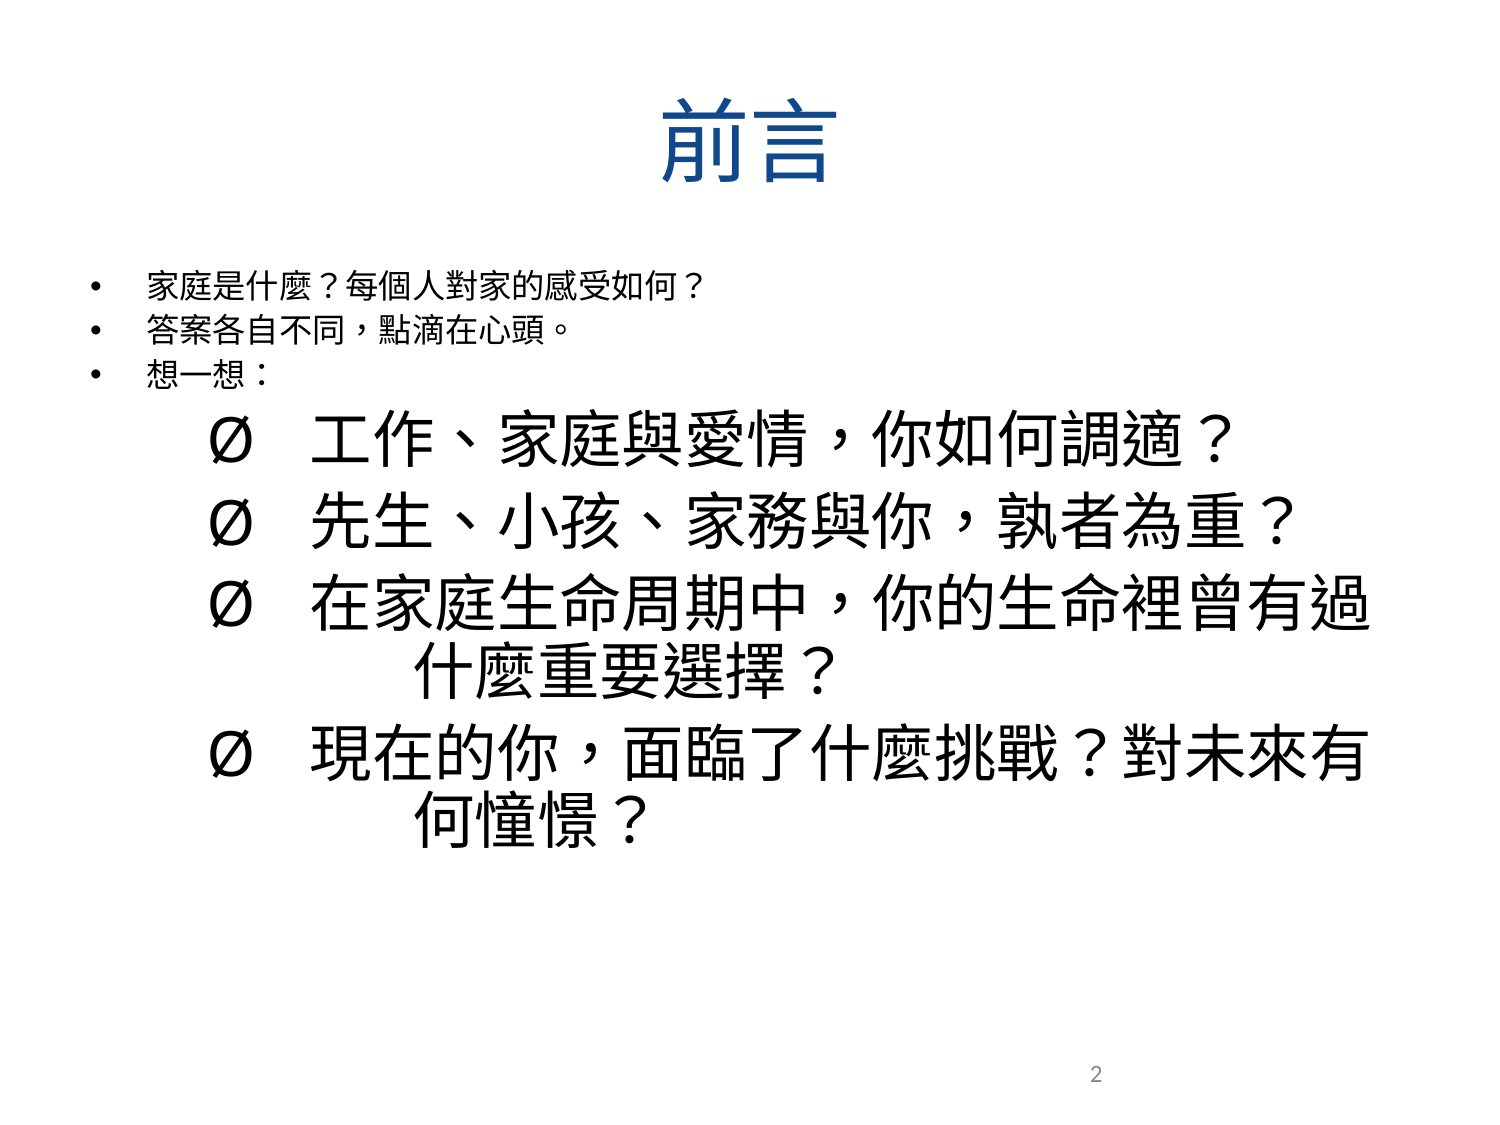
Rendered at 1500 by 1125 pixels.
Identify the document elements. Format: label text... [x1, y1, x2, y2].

list 家庭是什麼？每個人對家的感受如何？ 答案各自不同，點滴在心頭。 想一想： 工作、家庭與愛情，你如何調適？ 先生、小孩、家務與你，孰者為重？ 在家庭生命周期中，你的生命裡曾有過什麼重要選擇？ 現在的你，面臨了什麼挑戰？對未來有何憧憬？ [75, 262, 1426, 1005]
text_box [1074, 1042, 1426, 1103]
title 前言 [75, 45, 1426, 233]
